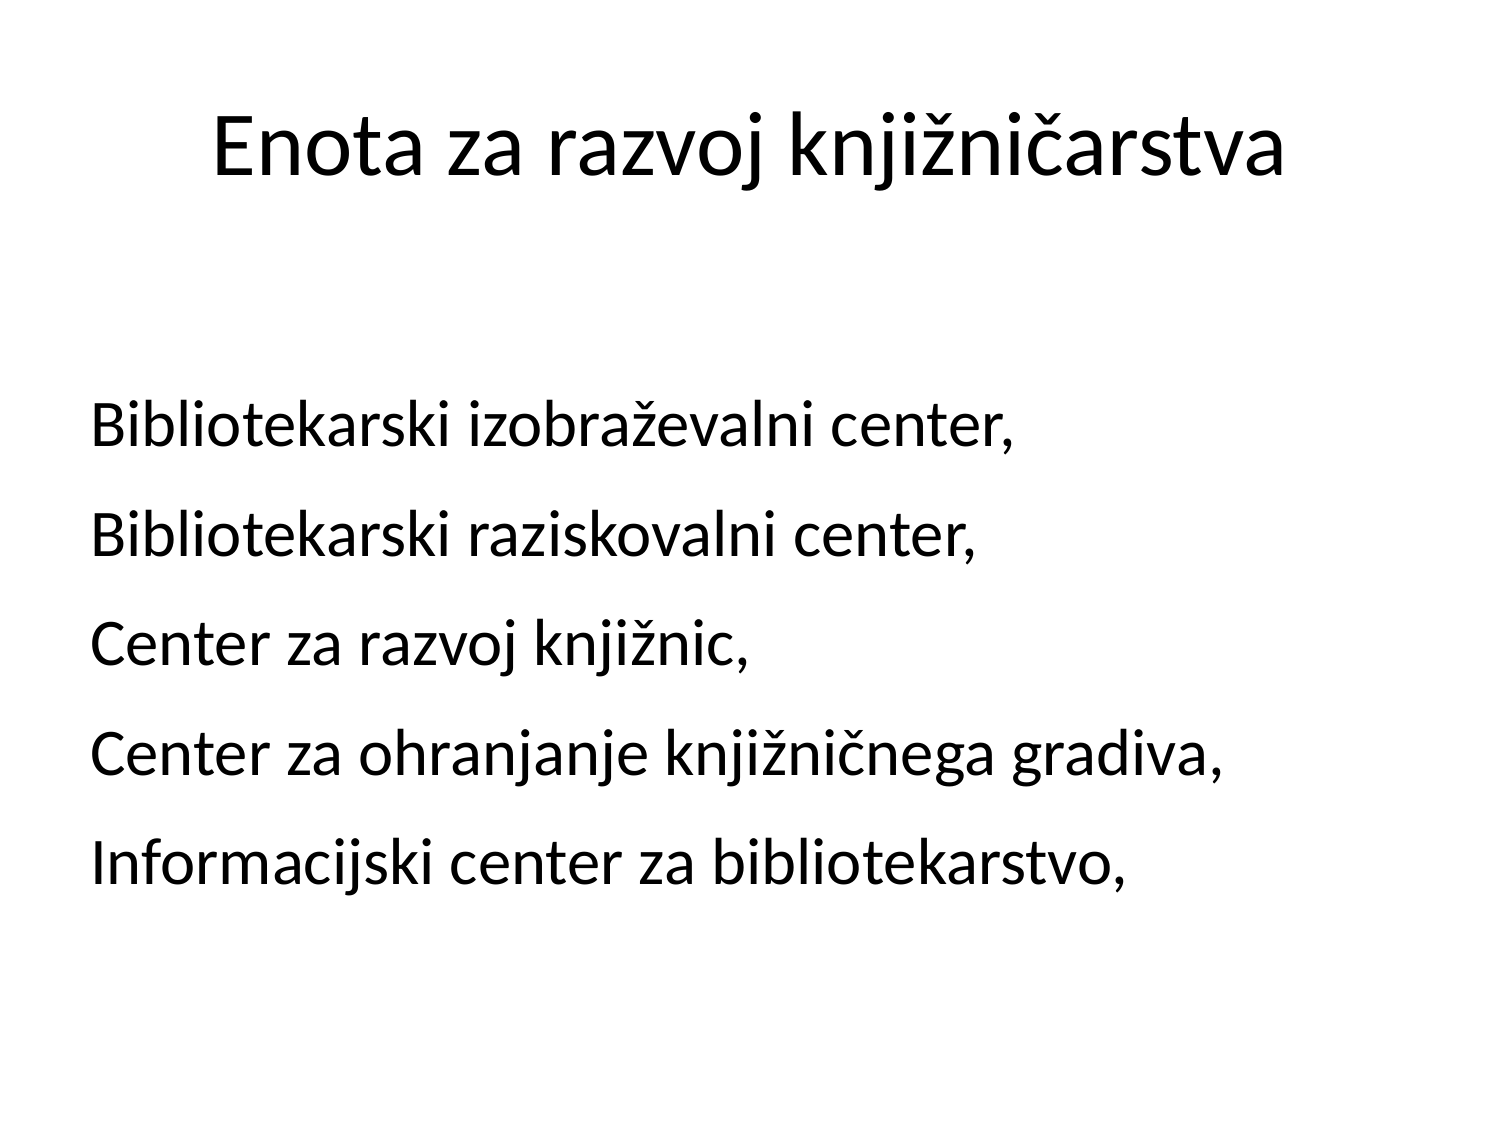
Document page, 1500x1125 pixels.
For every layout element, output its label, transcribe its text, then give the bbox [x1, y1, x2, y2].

title Enota za razvoj knjižničarstva [75, 45, 1425, 233]
list Bibliotekarski izobraževalni center, Bibliotekarski raziskovalni center, Center za razvoj knjižnic, Center za ohranjanje knjižničnega gradiva, Informacijski center za bibliotekarstvo, [75, 262, 1425, 1005]
